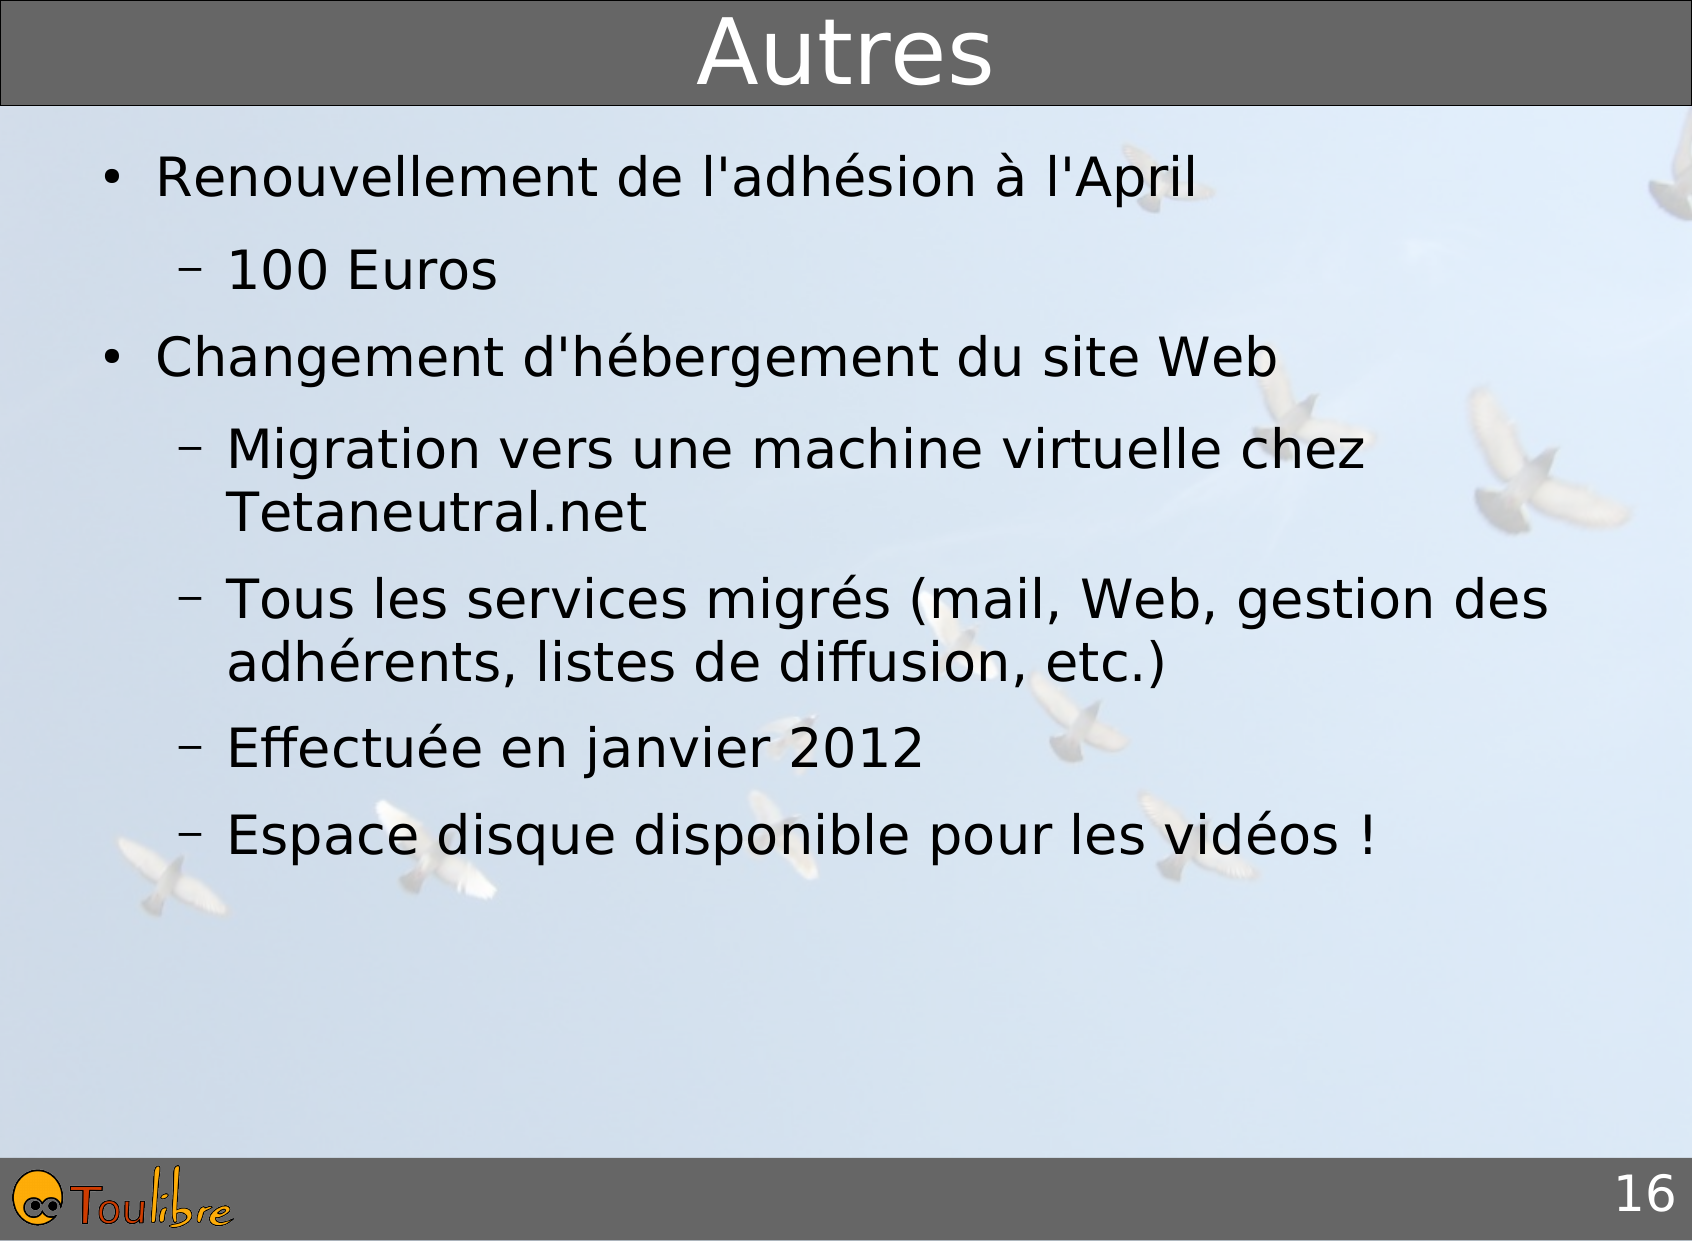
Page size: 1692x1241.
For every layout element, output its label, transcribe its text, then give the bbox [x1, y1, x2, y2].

title Autres [0, 0, 1692, 107]
list Renouvellement de l'adhésion à l'April 100 Euros Changement d'hébergement du site Web Migration vers une machine virtuelle chez Tetaneutral.net Tous les services migrés (mail, Web, gestion des adhérents, listes de diffusion, etc.) Effectuée en janvier 2012 Espace disque disponible pour les vidéos ! [84, 146, 1608, 1095]
picture [12, 1165, 234, 1228]
